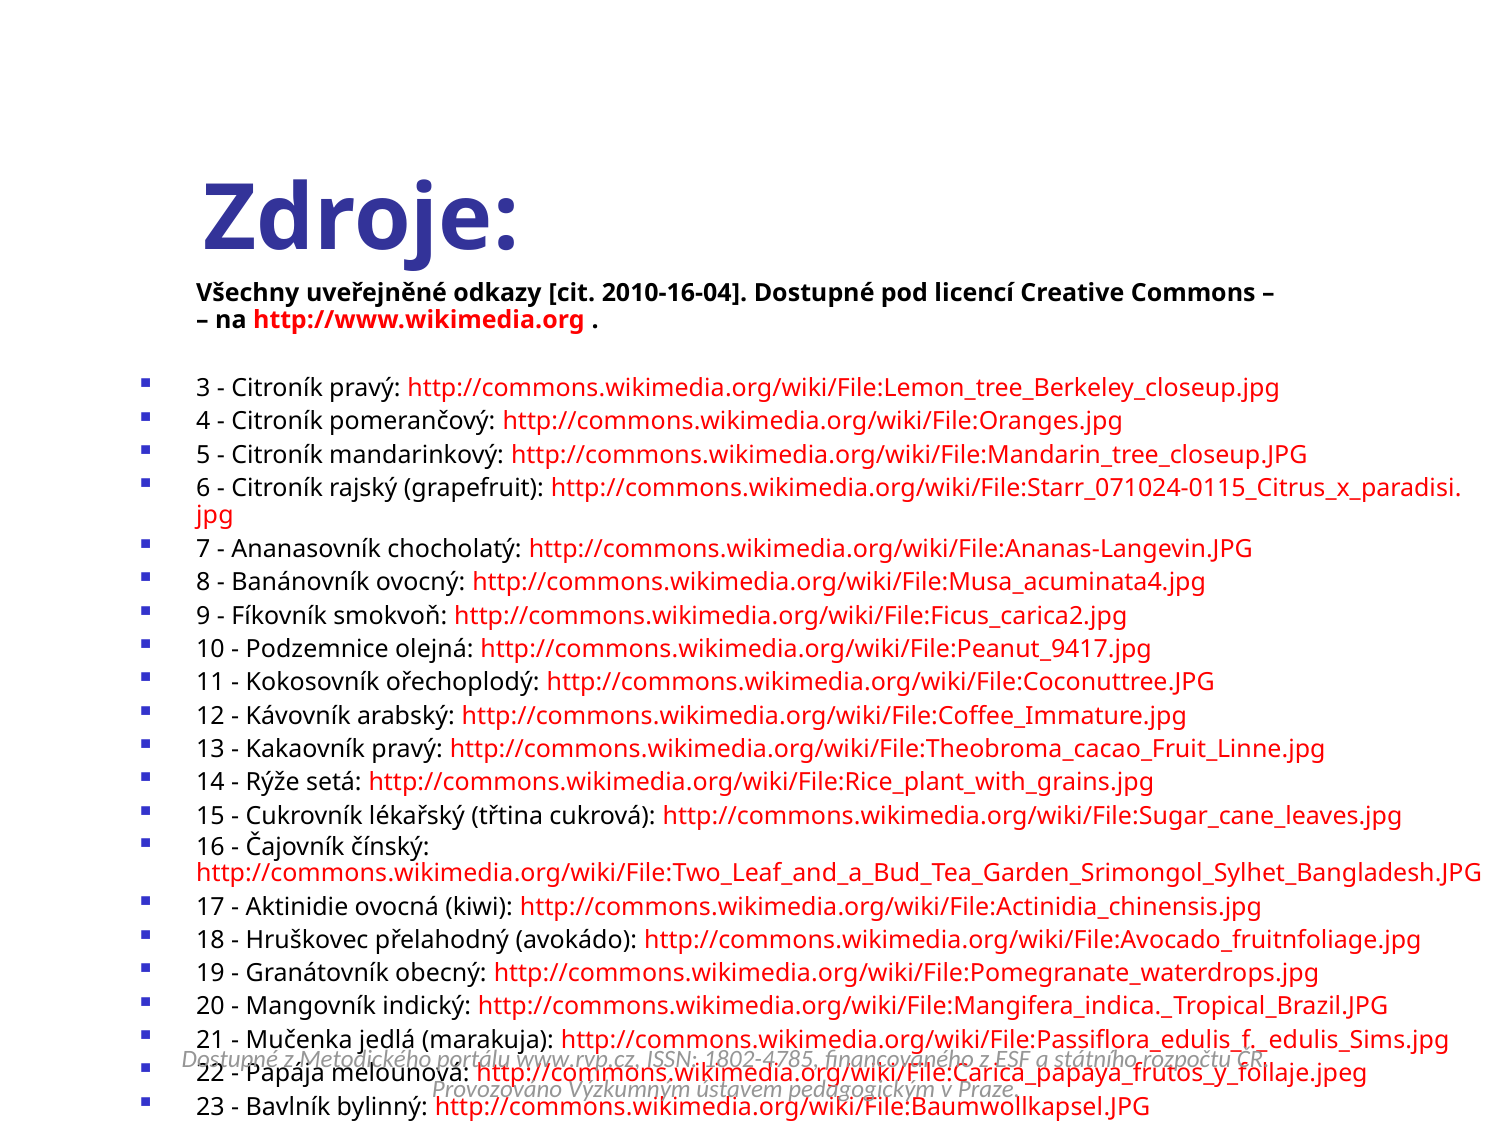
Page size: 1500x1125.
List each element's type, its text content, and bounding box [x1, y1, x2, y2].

text_box Dostupné z Metodického portálu www.rvp.cz, ISSN: 1802-4785, financovaného z ESF a státního rozpočtu ČR. Provozováno Výzkumným ústavem pedagogickým v Praze. [105, 1042, 1348, 1103]
title Zdroje: [188, 35, 1468, 275]
list Všechny uveřejněné odkazy [cit. 2010-16-04]. Dostupné pod licencí Creative Commons – – na http://www.wikimedia.org . 3 - Citroník pravý: http://commons.wikimedia.org/wiki/File:Lemon_tree_Berkeley_closeup.jpg 4 - Citroník pomerančový: http://commons.wikimedia.org/wiki/File:Oranges.jpg 5 - Citroník mandarinkový: http://commons.wikimedia.org/wiki/File:Mandarin_tree_closeup.JPG 6 - Citroník rajský (grapefruit): http://commons.wikimedia.org/wiki/File:Starr_071024-0115_Citrus_x_paradisi.jpg 7 - Ananasovník chocholatý: http://commons.wikimedia.org/wiki/File:Ananas-Langevin.JPG 8 - Banánovník ovocný: http://commons.wikimedia.org/wiki/File:Musa_acuminata4.jpg 9 - Fíkovník smokvoň: http://commons.wikimedia.org/wiki/File:Ficus_carica2.jpg 10 - Podzemnice olejná: http://commons.wikimedia.org/wiki/File:Peanut_9417.jpg 11 - Kokosovník ořechoplodý: http://commons.wikimedia.org/wiki/File:Coconuttree.JPG 12 - Kávovník arabský: http://commons.wikimedia.org/wiki/File:Coffee_Immature.jpg 13 - Kakaovník pravý: http://commons.wikimedia.org/wiki/File:Theobroma_cacao_Fruit_Linne.jpg 14 - Rýže setá: http://commons.wikimedia.org/wiki/File:Rice_plant_with_grains.jpg 15 - Cukrovník lékařský (třtina cukrová): http://commons.wikimedia.org/wiki/File:Sugar_cane_leaves.jpg 16 - Čajovník čínský: http://commons.wikimedia.org/wiki/File:Two_Leaf_and_a_Bud_Tea_Garden_Srimongol_Sylhet_Bangladesh.JPG 17 - Aktinidie ovocná (kiwi): http://commons.wikimedia.org/wiki/File:Actinidia_chinensis.jpg 18 - Hruškovec přelahodný (avokádo): http://commons.wikimedia.org/wiki/File:Avocado_fruitnfoliage.jpg 19 - Granátovník obecný: http://commons.wikimedia.org/wiki/File:Pomegranate_waterdrops.jpg 20 - Mangovník indický: http://commons.wikimedia.org/wiki/File:Mangifera_indica._Tropical_Brazil.JPG 21 - Mučenka jedlá (marakuja): http://commons.wikimedia.org/wiki/File:Passiflora_edulis_f._edulis_Sims.jpg 22 - Papája melounová: http://commons.wikimedia.org/wiki/File:Carica_papaya_frutos_y_follaje.jpeg 23 - Bavlník bylinný: http://commons.wikimedia.org/wiki/File:Baumwollkapsel.JPG [124, 275, 1500, 1101]
